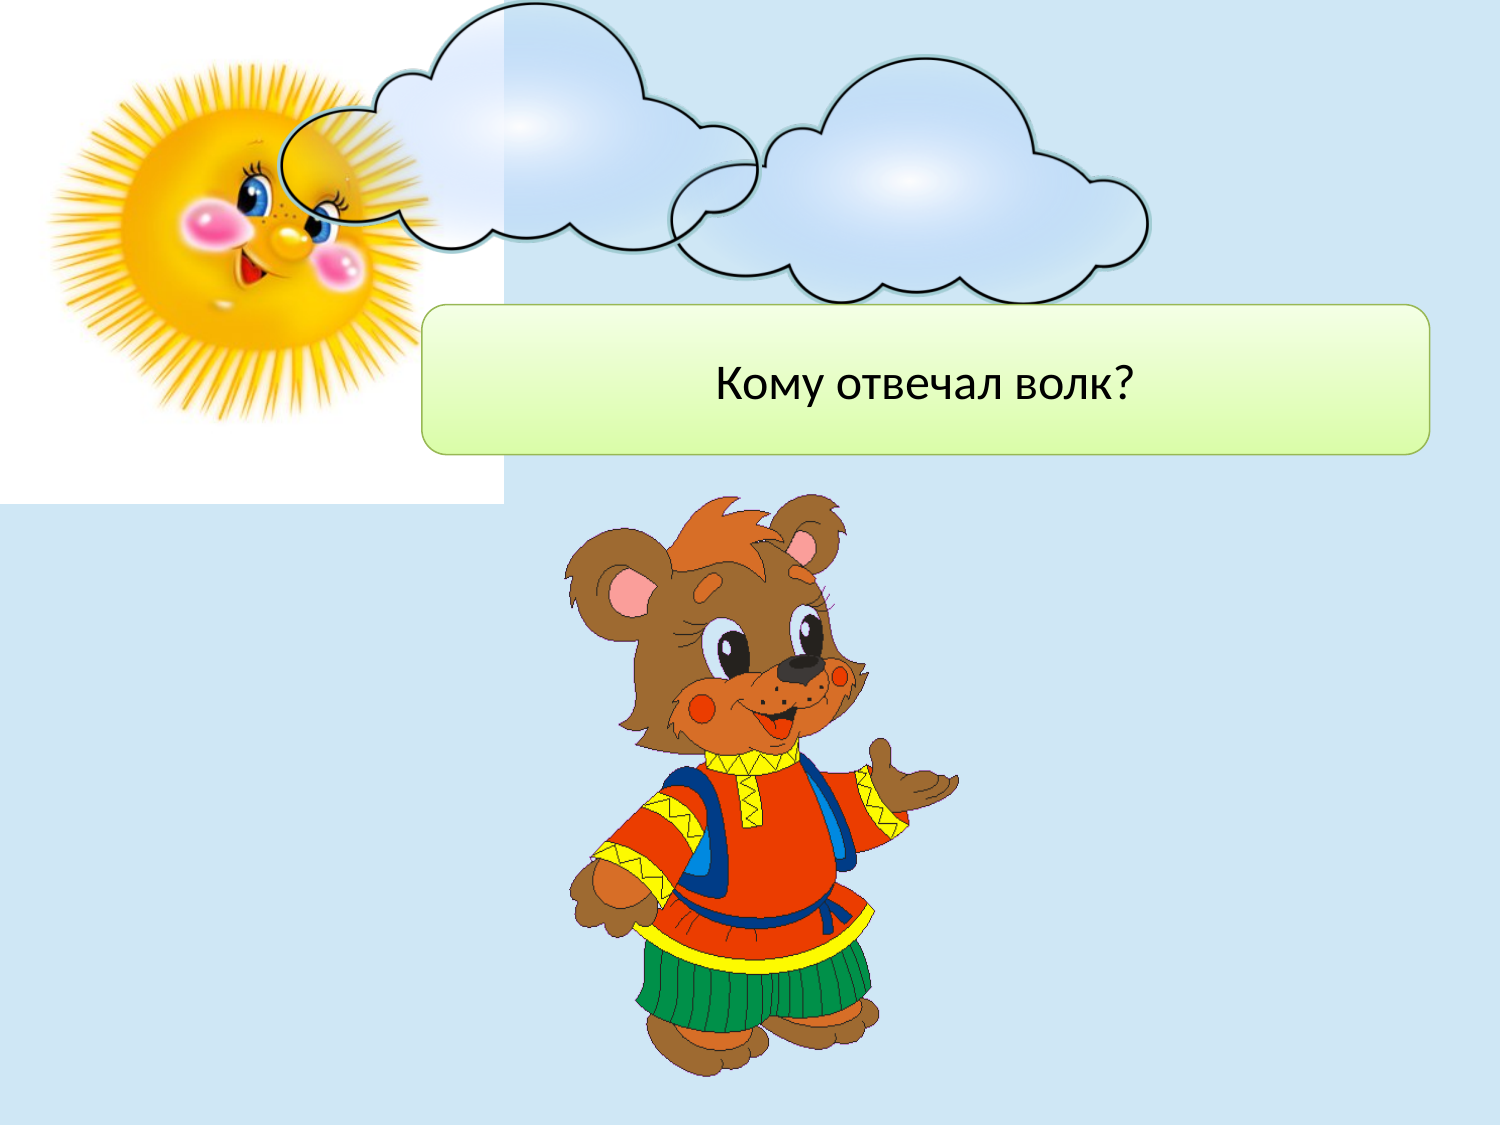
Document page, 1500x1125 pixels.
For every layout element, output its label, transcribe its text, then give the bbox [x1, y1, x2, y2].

picture [562, 492, 961, 1078]
picture [0, 0, 1152, 504]
text_box Кому отвечал волк? [421, 304, 1430, 455]
